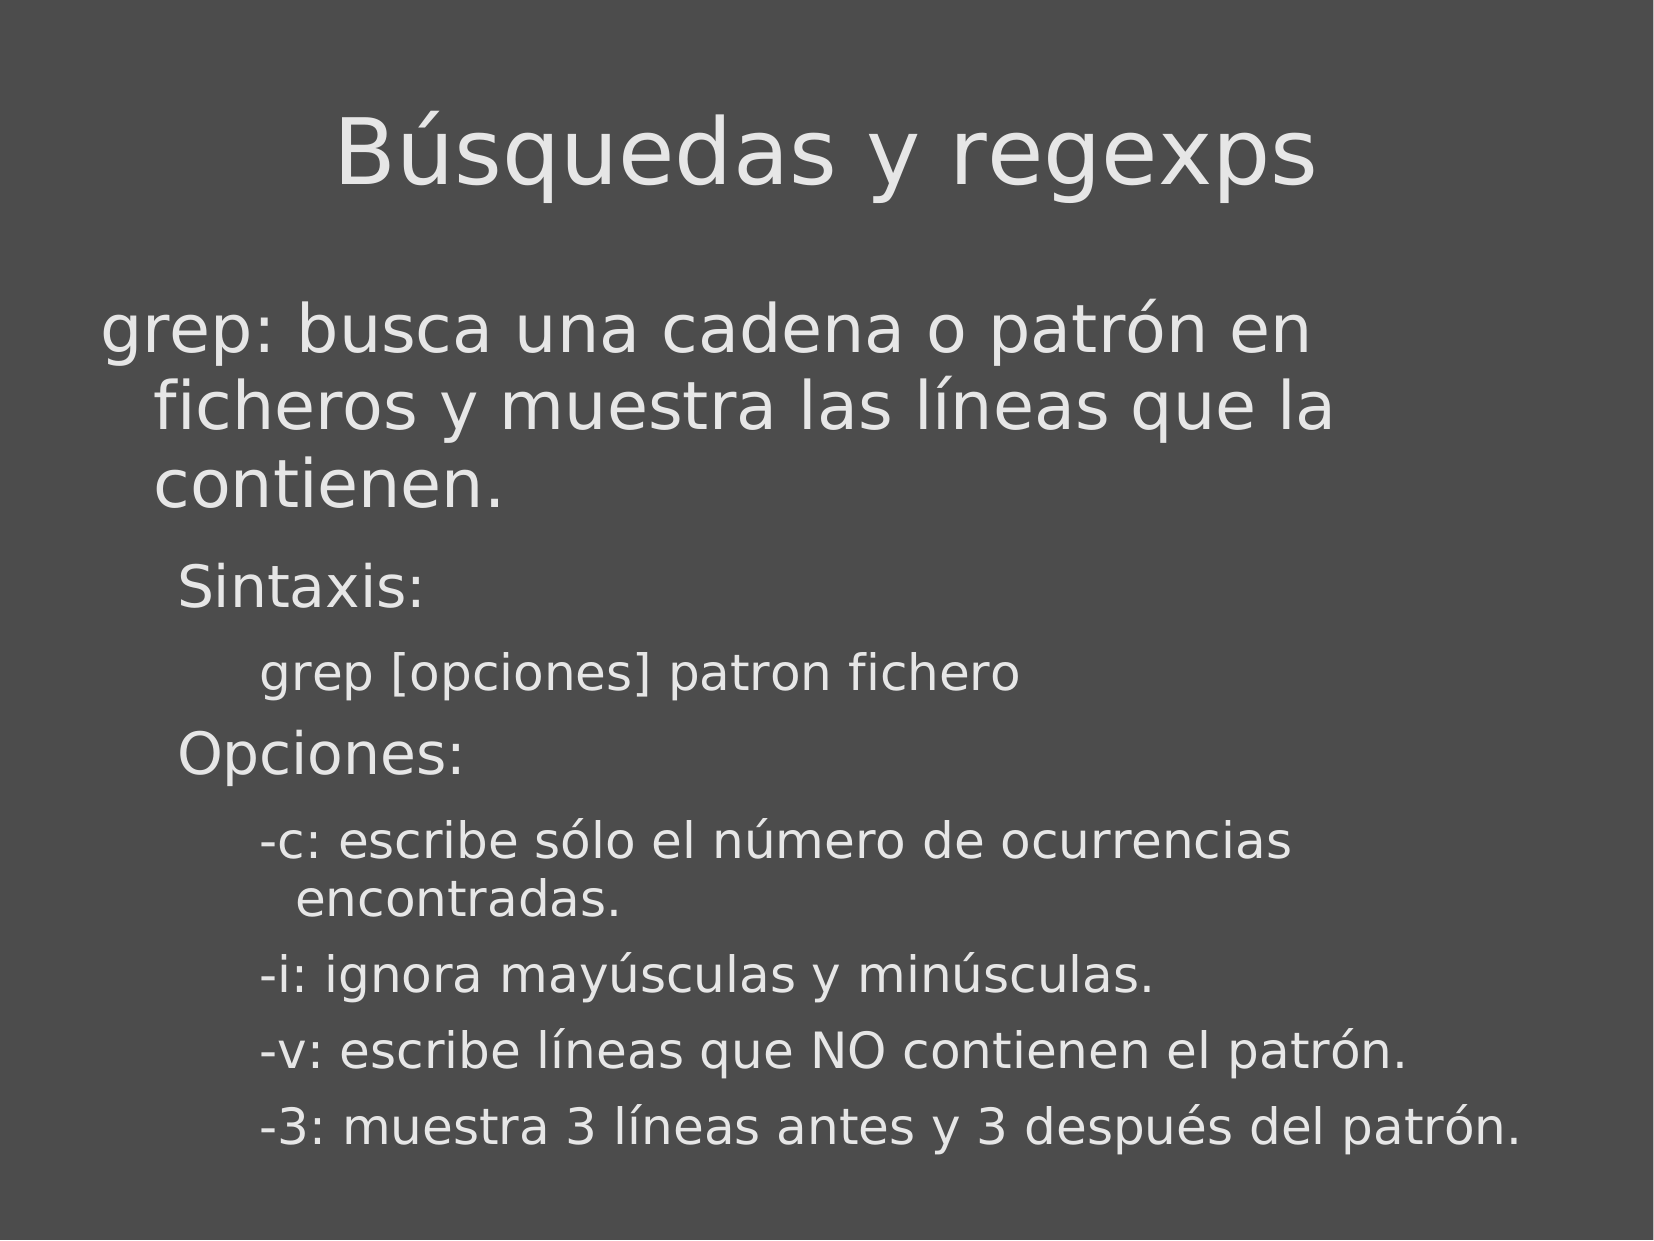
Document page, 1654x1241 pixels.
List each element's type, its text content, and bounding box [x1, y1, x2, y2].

title Búsquedas y regexps [82, 56, 1571, 250]
list grep: busca una cadena o patrón en ficheros y muestra las líneas que la contienen. Sintaxis: grep [opciones] patron fichero Opciones: -c: escribe sólo el número de ocurrencias encontradas. -i: ignora mayúsculas y minúsculas. -v: escribe líneas que NO contienen el patrón. -3: muestra 3 líneas antes y 3 después del patrón. [82, 290, 1571, 1157]
